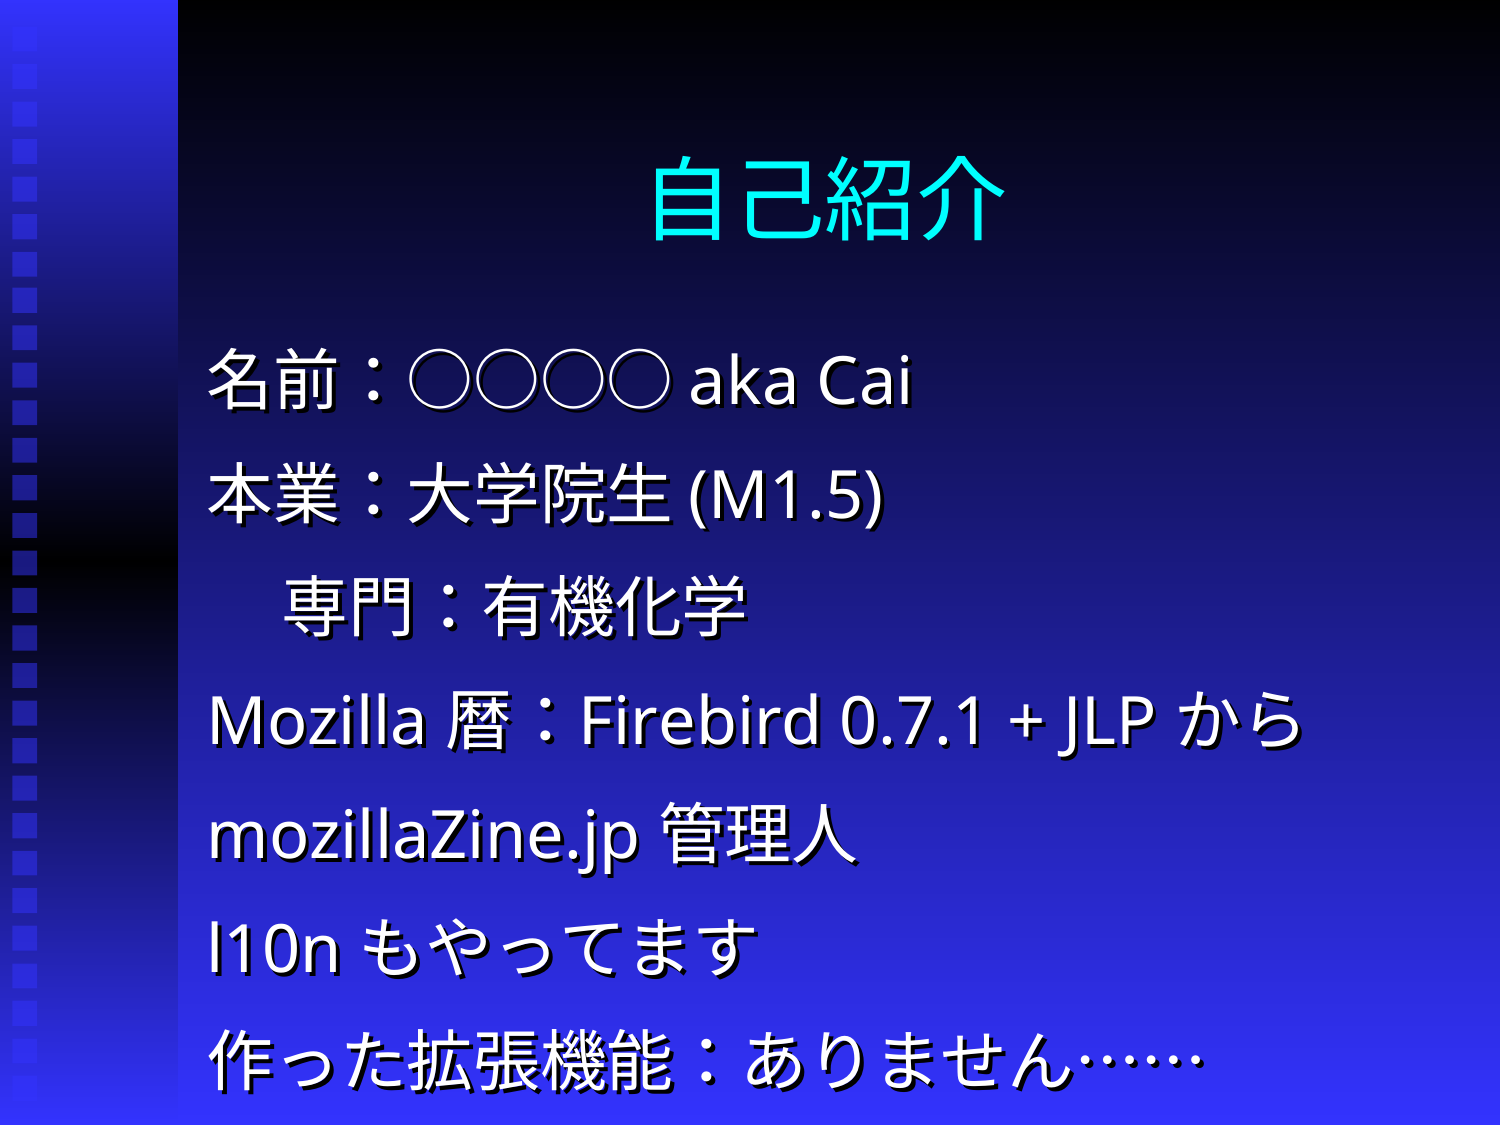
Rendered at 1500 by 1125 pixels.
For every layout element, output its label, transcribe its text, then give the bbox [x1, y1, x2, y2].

list 名前：○○○○ aka Cai 本業：大学院生 (M1.5) 専門：有機化学 Mozilla 暦：Firebird 0.7.1 + JLP から mozillaZine.jp 管理人 l10n もやってます 作った拡張機能：ありません…… [191, 319, 1467, 995]
title 自己紹介 [187, 99, 1463, 288]
